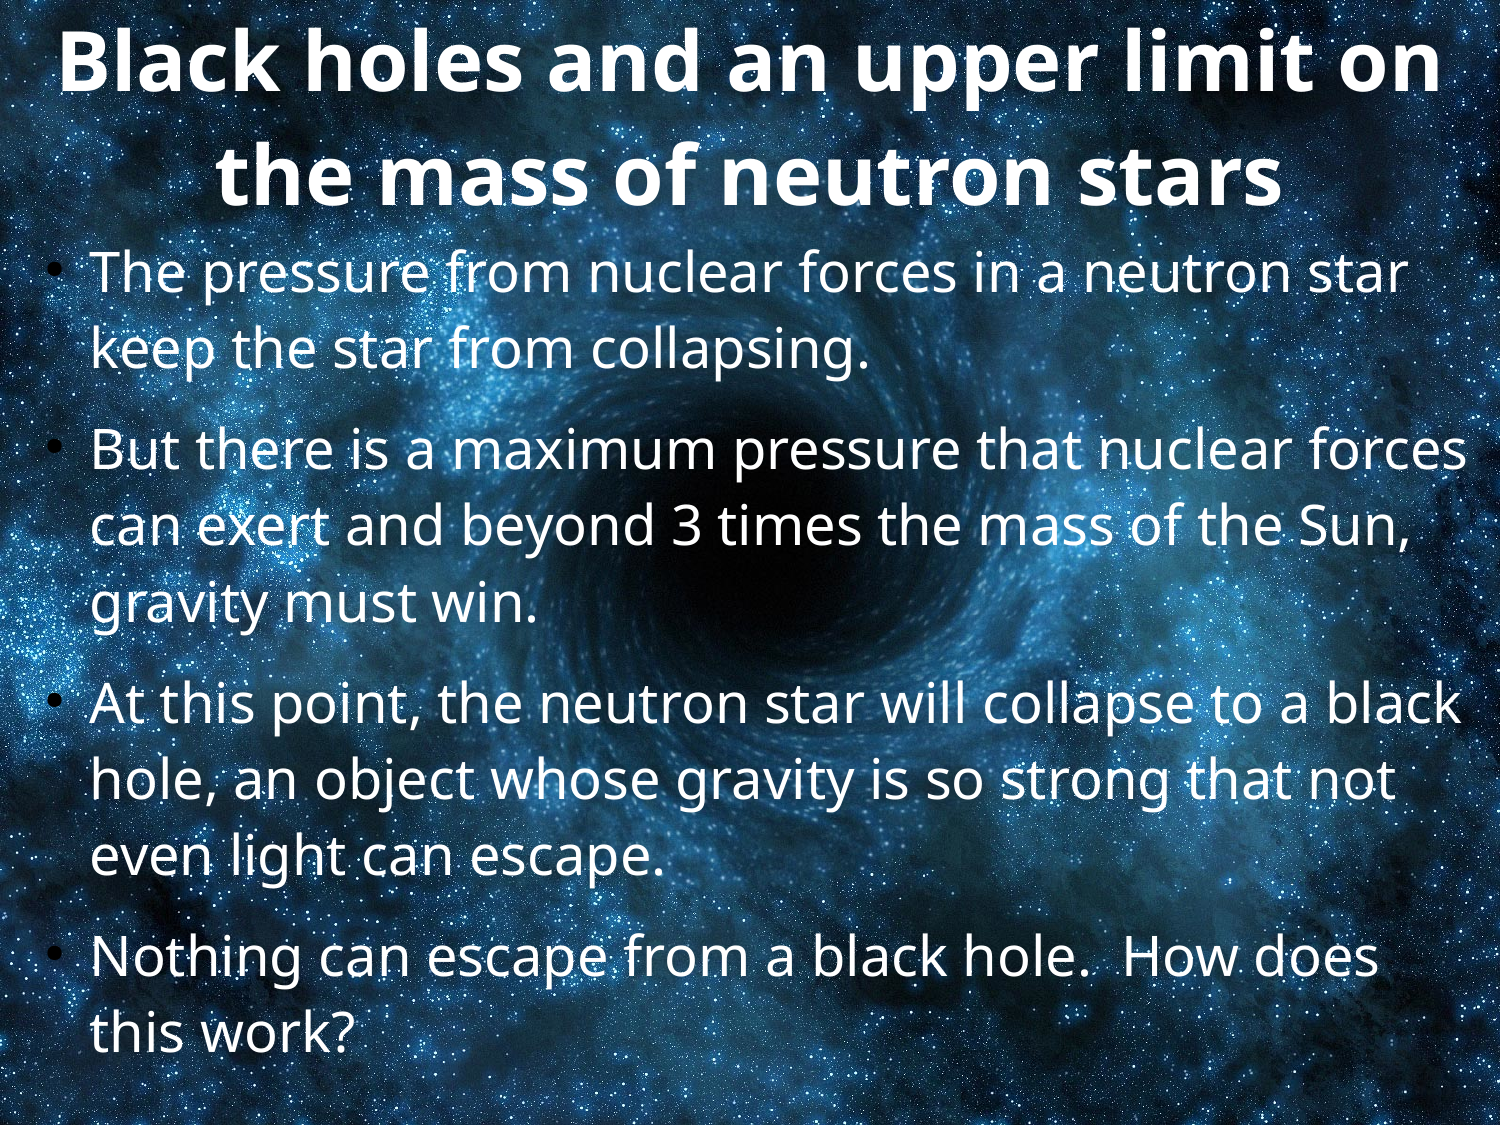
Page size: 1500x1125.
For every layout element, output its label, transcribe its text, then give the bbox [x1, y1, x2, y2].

list The pressure from nuclear forces in a neutron star keep the star from collapsing. But there is a maximum pressure that nuclear forces can exert and beyond 3 times the mass of the Sun, gravity must win. At this point, the neutron star will collapse to a black hole, an object whose gravity is so strong that not even light can escape. Nothing can escape from a black hole. How does this work? [30, 232, 1471, 1081]
picture [0, 0, 1500, 1125]
title Black holes and an upper limit on the mass of neutron stars [30, 19, 1471, 214]
